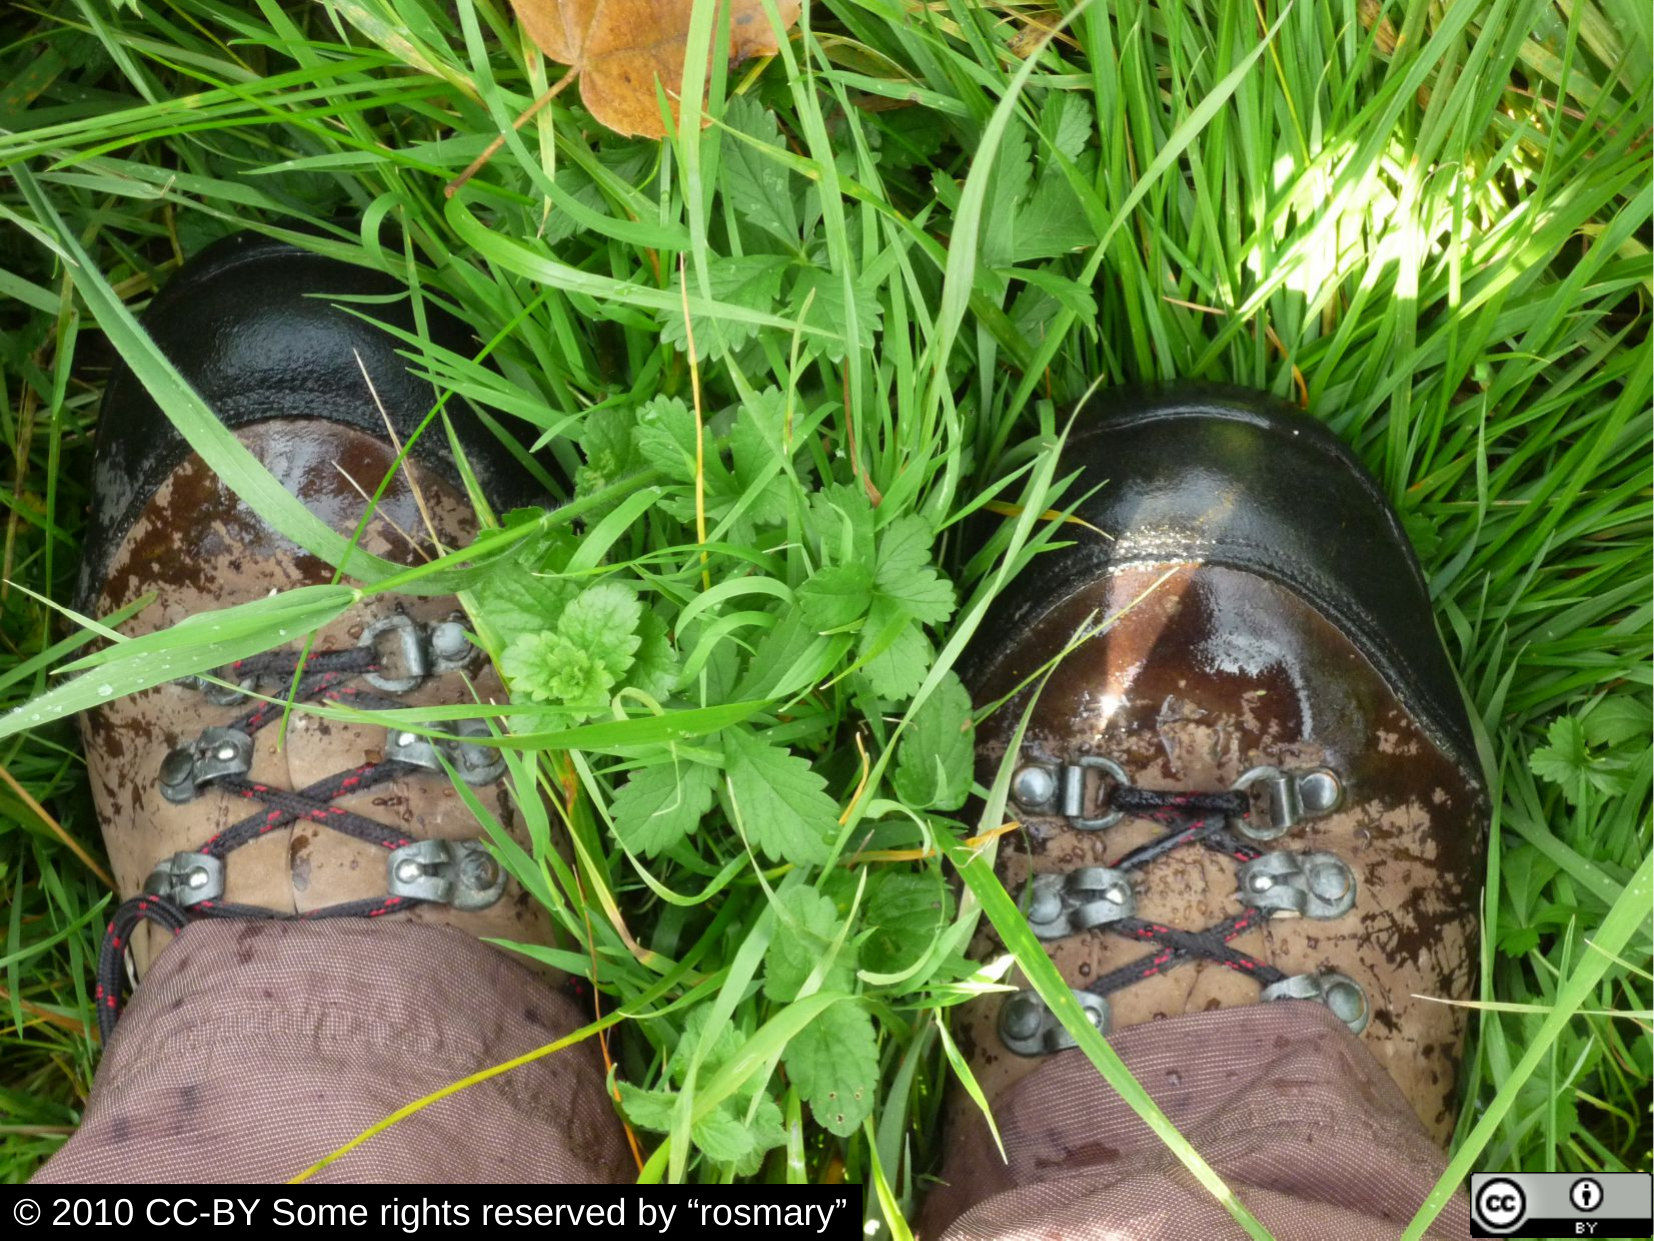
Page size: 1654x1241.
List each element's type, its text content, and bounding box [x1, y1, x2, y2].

text_box © 2010 CC-BY Some rights reserved by “rosmary” [0, 1184, 863, 1241]
picture [0, 0, 1654, 1241]
